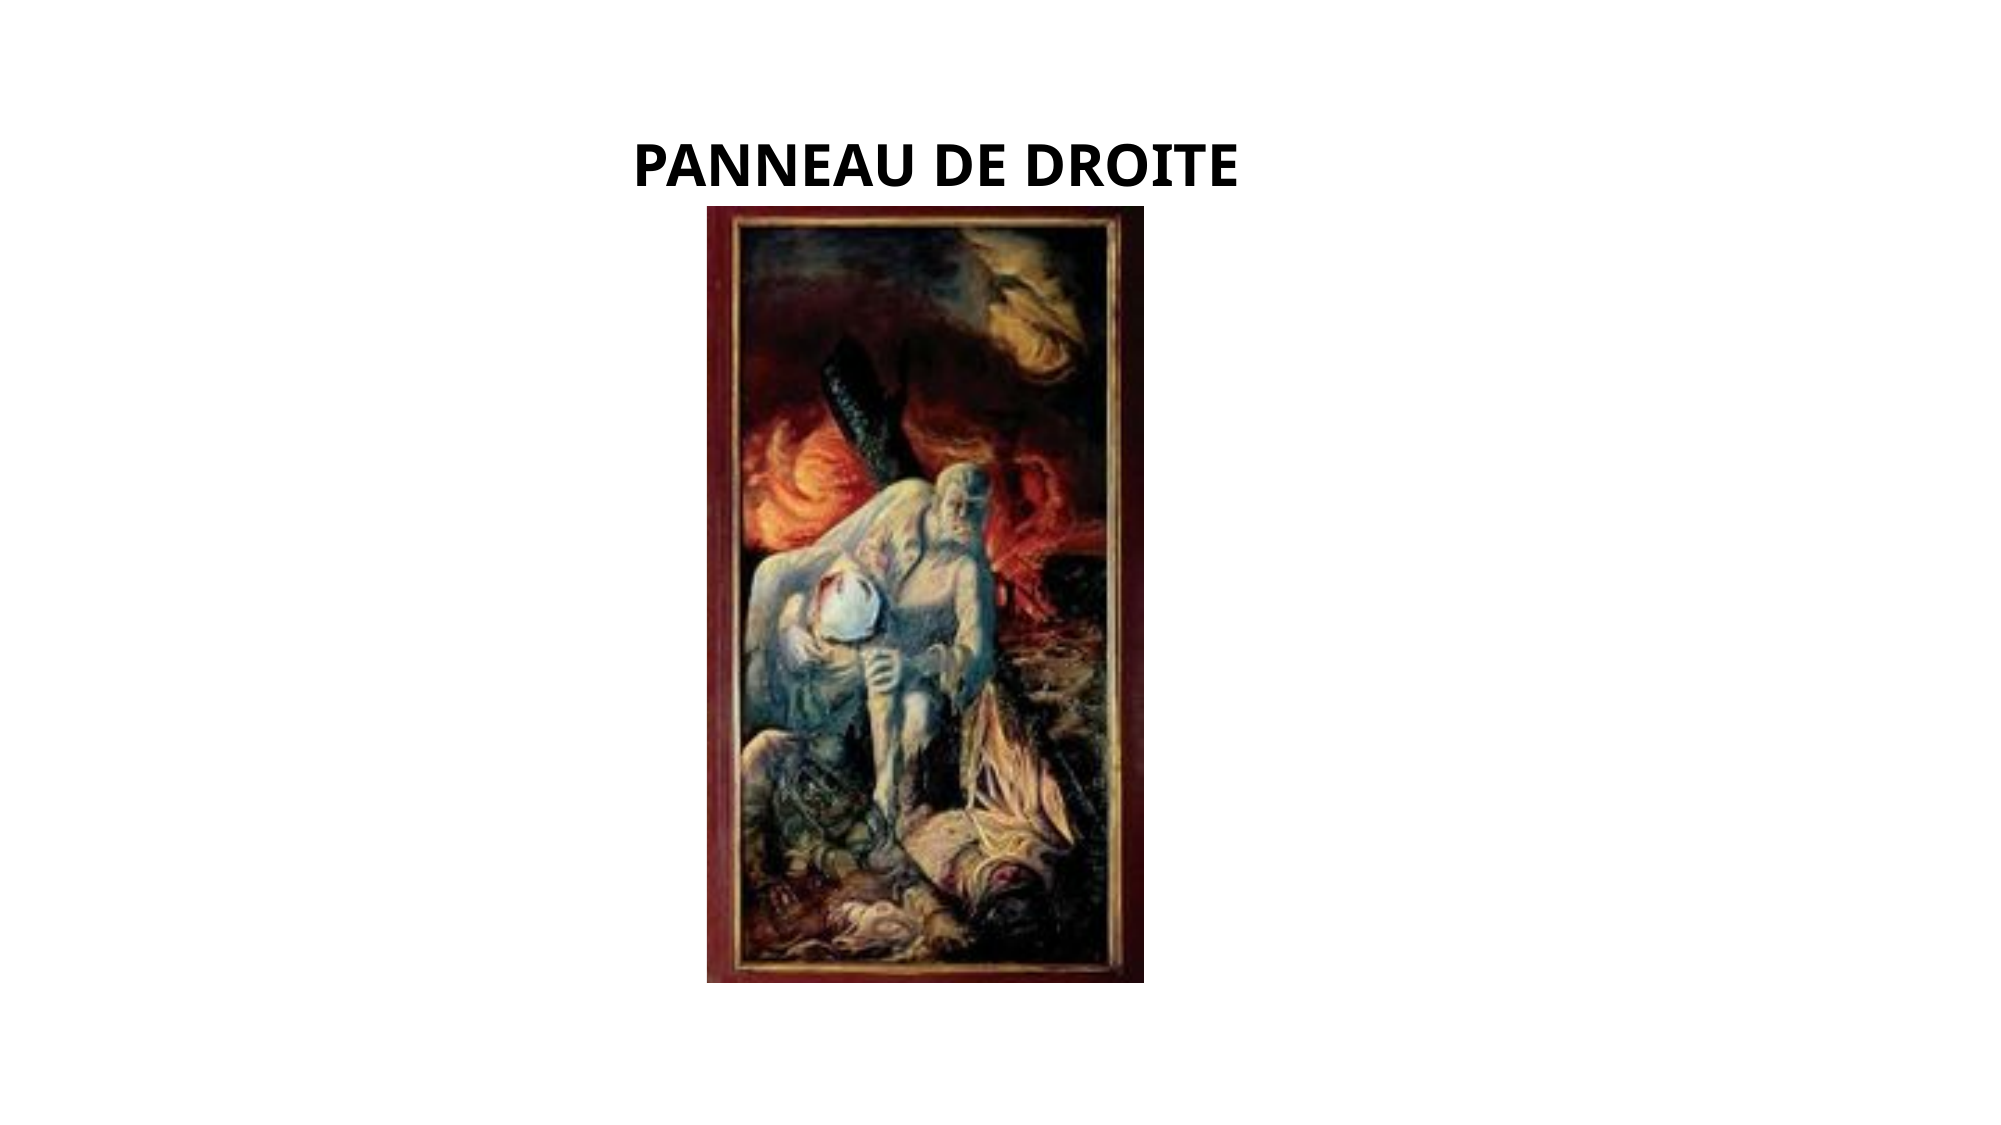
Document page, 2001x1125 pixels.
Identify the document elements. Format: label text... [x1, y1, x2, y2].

picture [706, 206, 1166, 983]
title PANNEAU DE DROITE [186, 43, 1687, 207]
